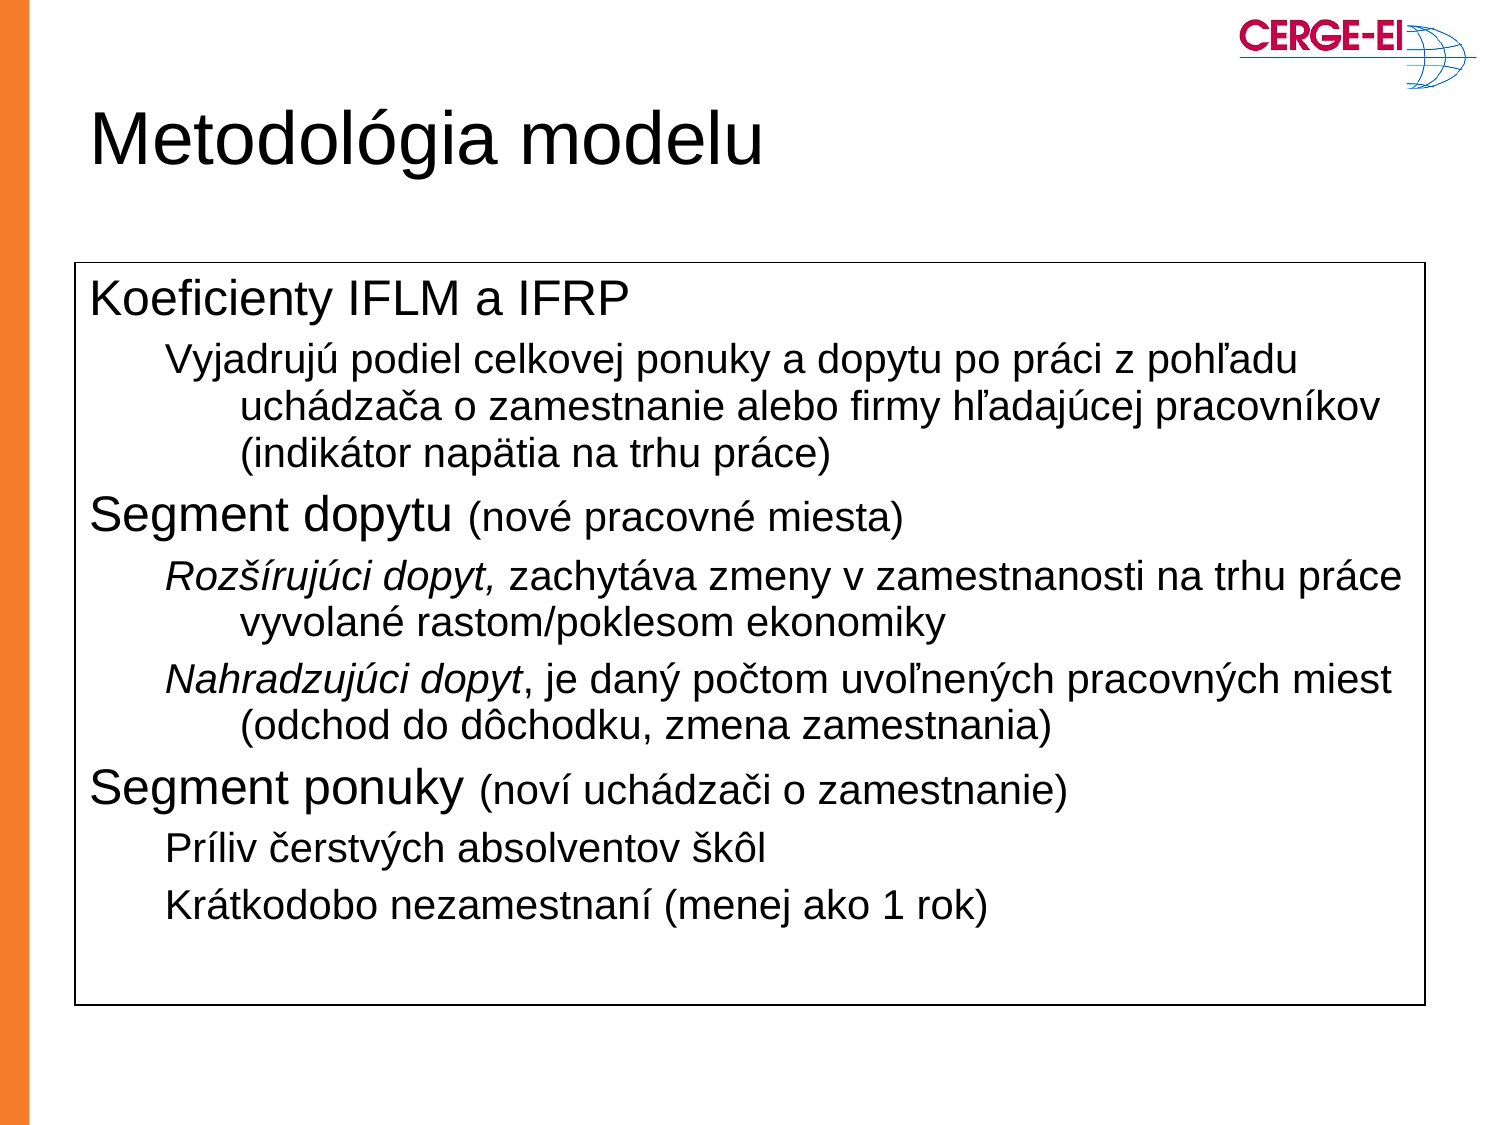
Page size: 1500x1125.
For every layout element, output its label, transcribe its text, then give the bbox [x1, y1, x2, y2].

title Metodológia modelu [75, 45, 1426, 233]
picture [1239, 19, 1477, 89]
list Koeficienty IFLM a IFRP Vyjadrujú podiel celkovej ponuky a dopytu po práci z pohľadu uchádzača o zamestnanie alebo firmy hľadajúcej pracovníkov (indikátor napätia na trhu práce) Segment dopytu (nové pracovné miesta) Rozšírujúci dopyt, zachytáva zmeny v zamestnanosti na trhu práce vyvolané rastom/poklesom ekonomiky Nahradzujúci dopyt, je daný počtom uvoľnených pracovných miest (odchod do dôchodku, zmena zamestnania) Segment ponuky (noví uchádzači o zamestnanie) Príliv čerstvých absolventov škôl Krátkodobo nezamestnaní (menej ako 1 rok) [75, 262, 1426, 1006]
